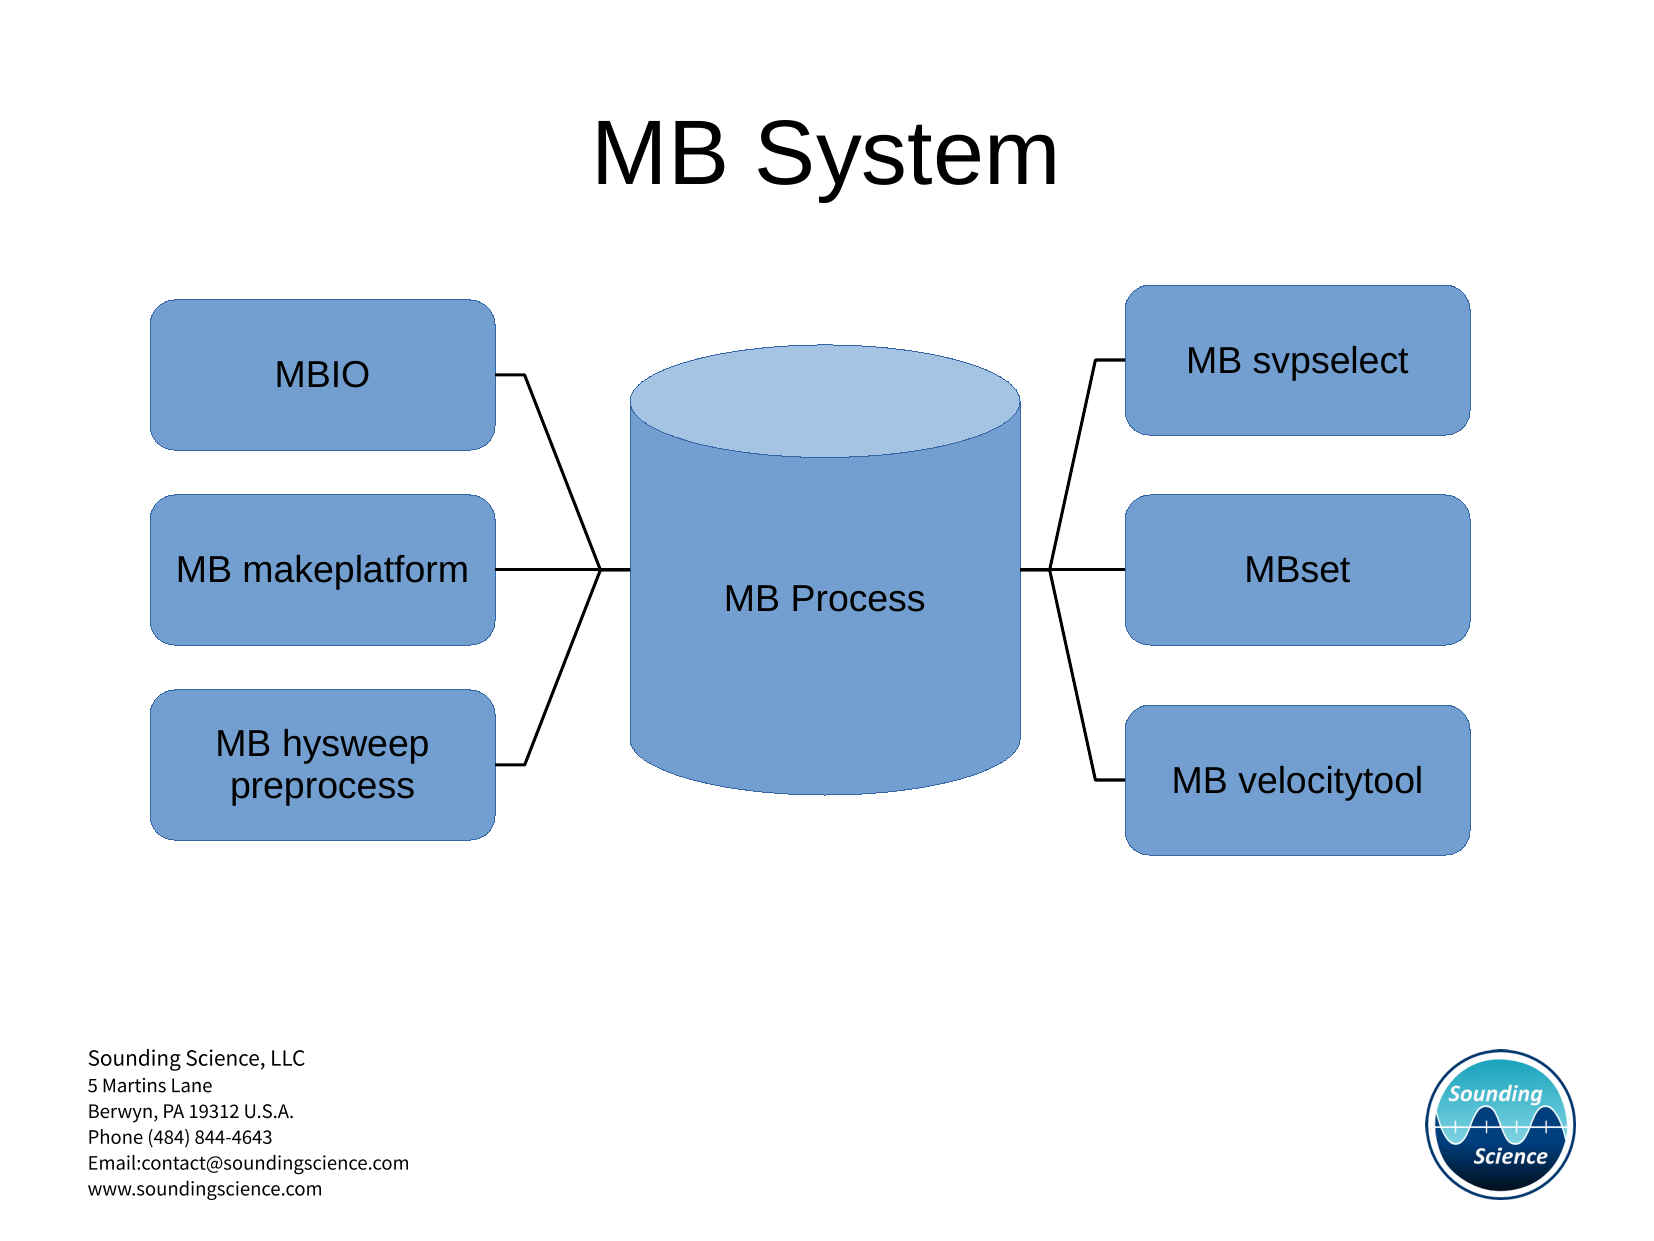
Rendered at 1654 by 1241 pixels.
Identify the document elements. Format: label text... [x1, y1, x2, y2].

picture [1425, 1049, 1576, 1200]
text_box MB hysweep preprocess [150, 689, 496, 841]
text_box MB Process [630, 402, 1021, 796]
text_box MB velocitytool [1125, 705, 1471, 856]
text_box MB svpselect [1125, 285, 1471, 436]
title MB System [82, 49, 1571, 257]
picture [88, 1049, 408, 1200]
text_box MBIO [150, 299, 496, 451]
text_box MB makeplatform [150, 494, 496, 646]
text_box MBset [1125, 494, 1471, 646]
